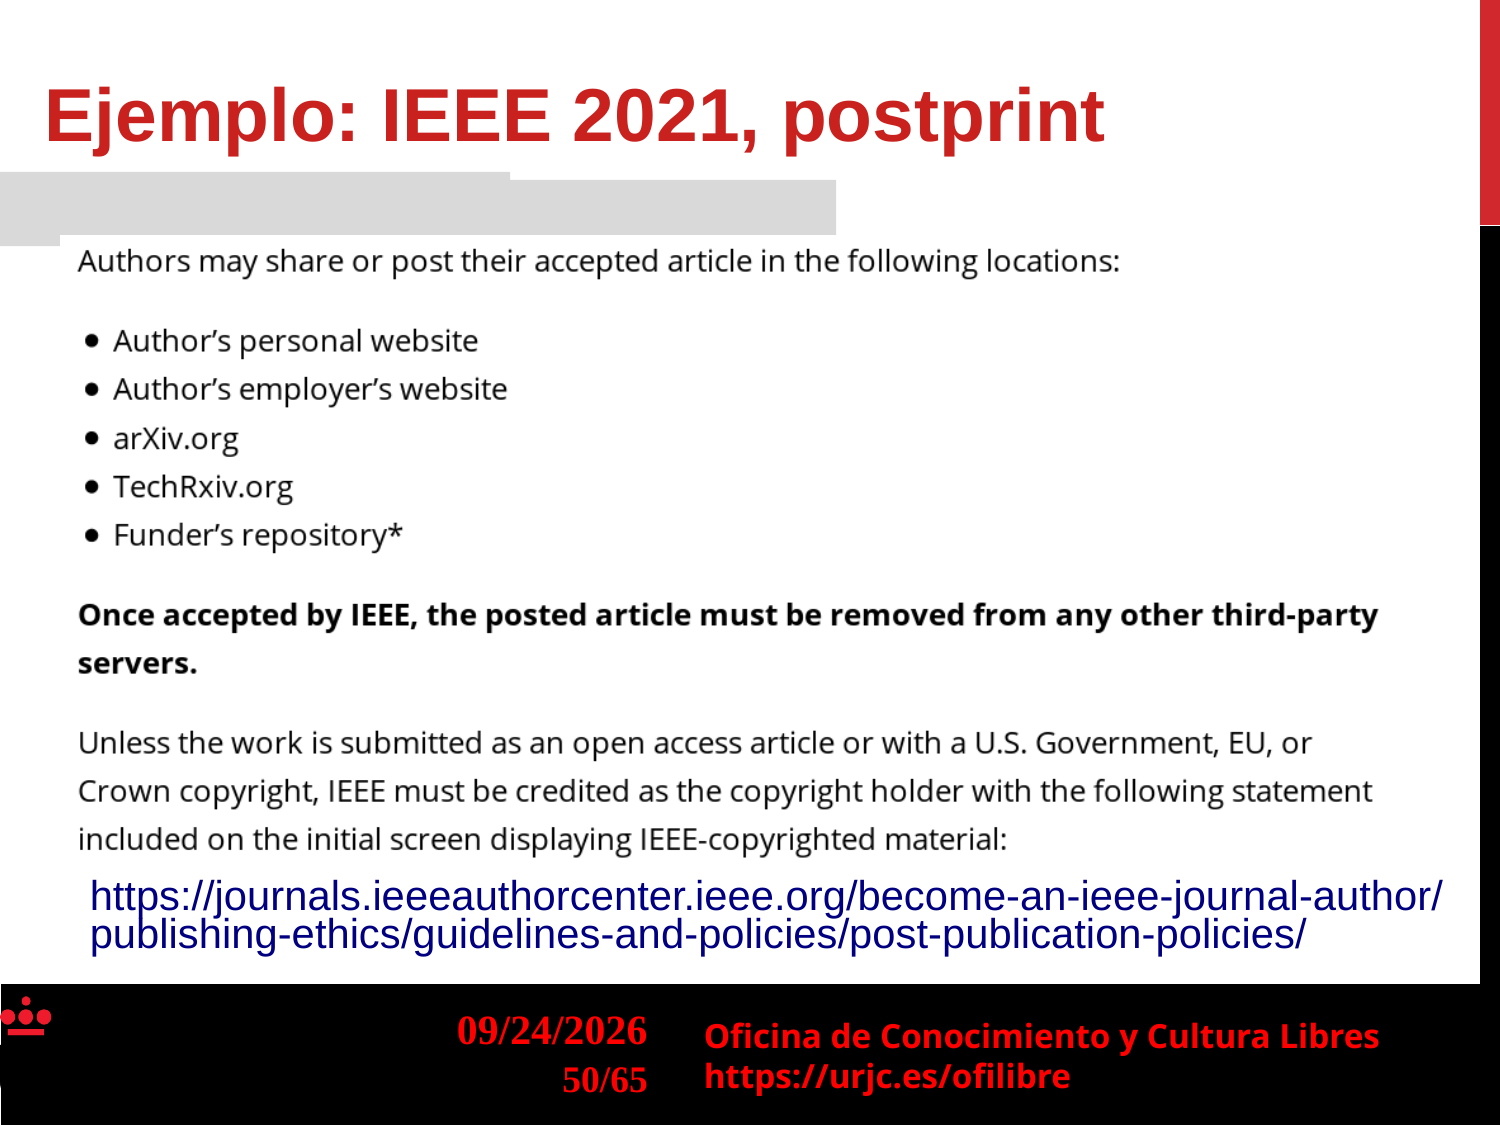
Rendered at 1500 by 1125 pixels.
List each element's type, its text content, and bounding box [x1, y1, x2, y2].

text_box https://journals.ieeeauthorcenter.ieee.org/become-an-ieee-journal-author/publishing-ethics/guidelines-and-policies/post-publication-policies/ [75, 865, 1479, 965]
picture [60, 235, 1389, 865]
text_box [0, 171, 511, 238]
text_box Ejemplo: IEEE 2021, postprint [30, 66, 1411, 249]
title [75, 15, 1425, 172]
